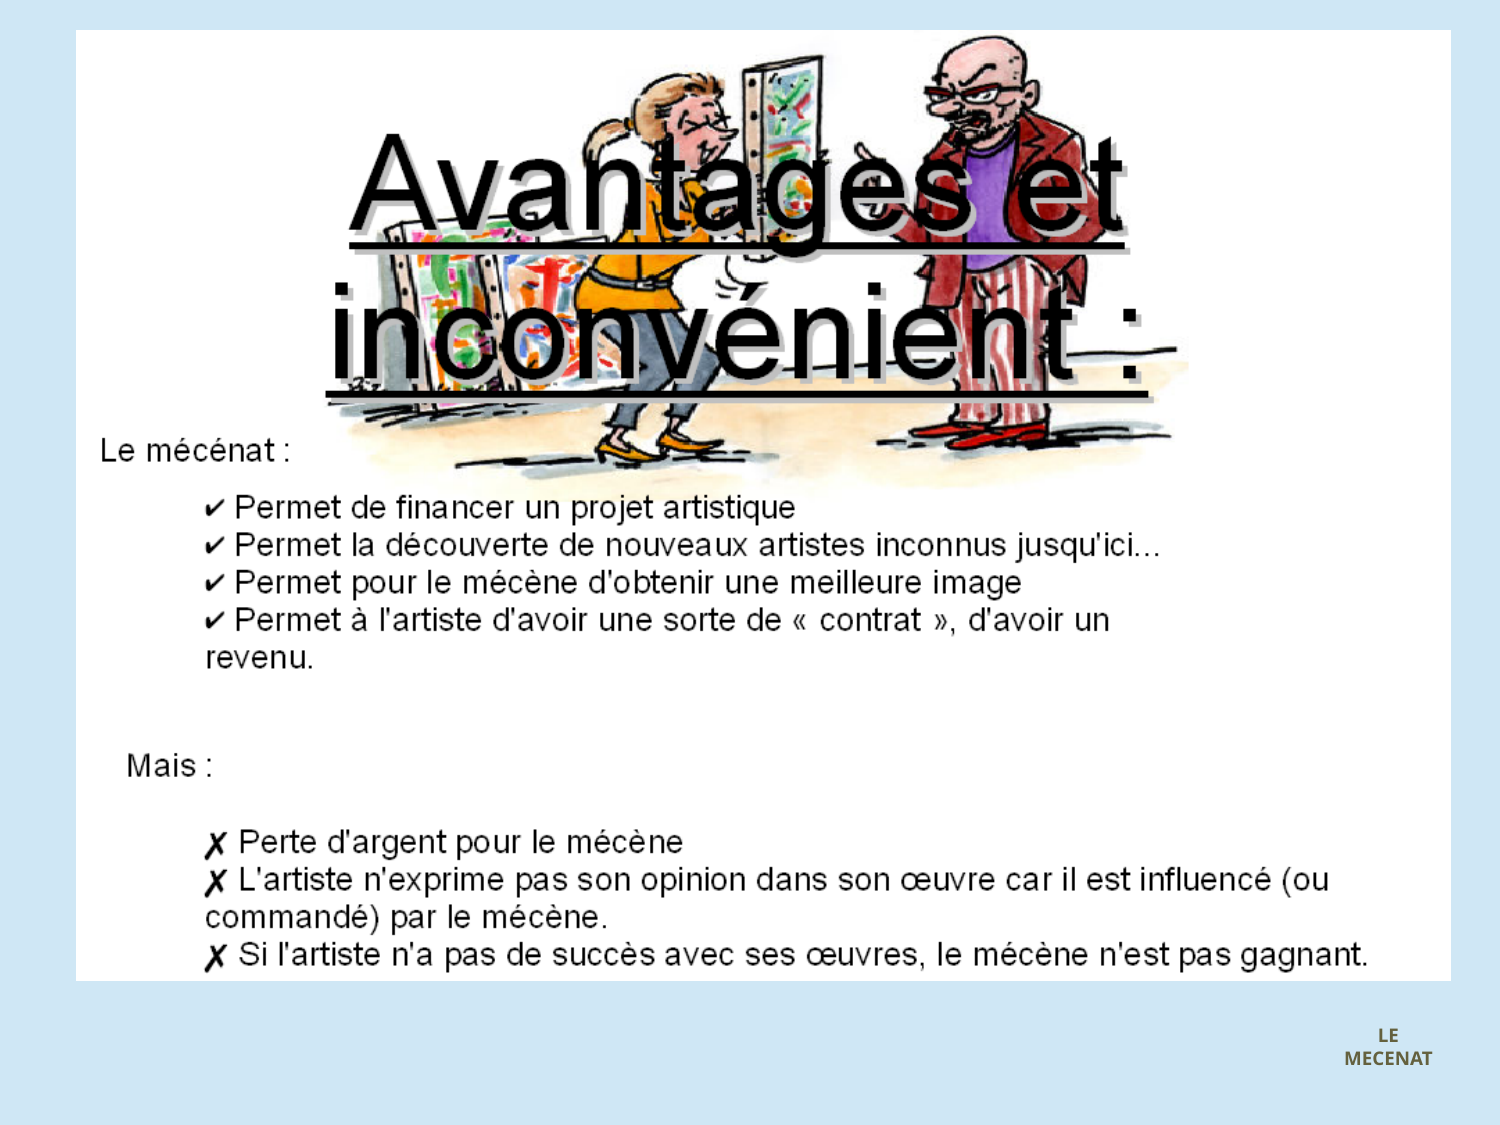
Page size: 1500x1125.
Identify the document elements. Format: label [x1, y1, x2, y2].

picture [76, 30, 1451, 981]
